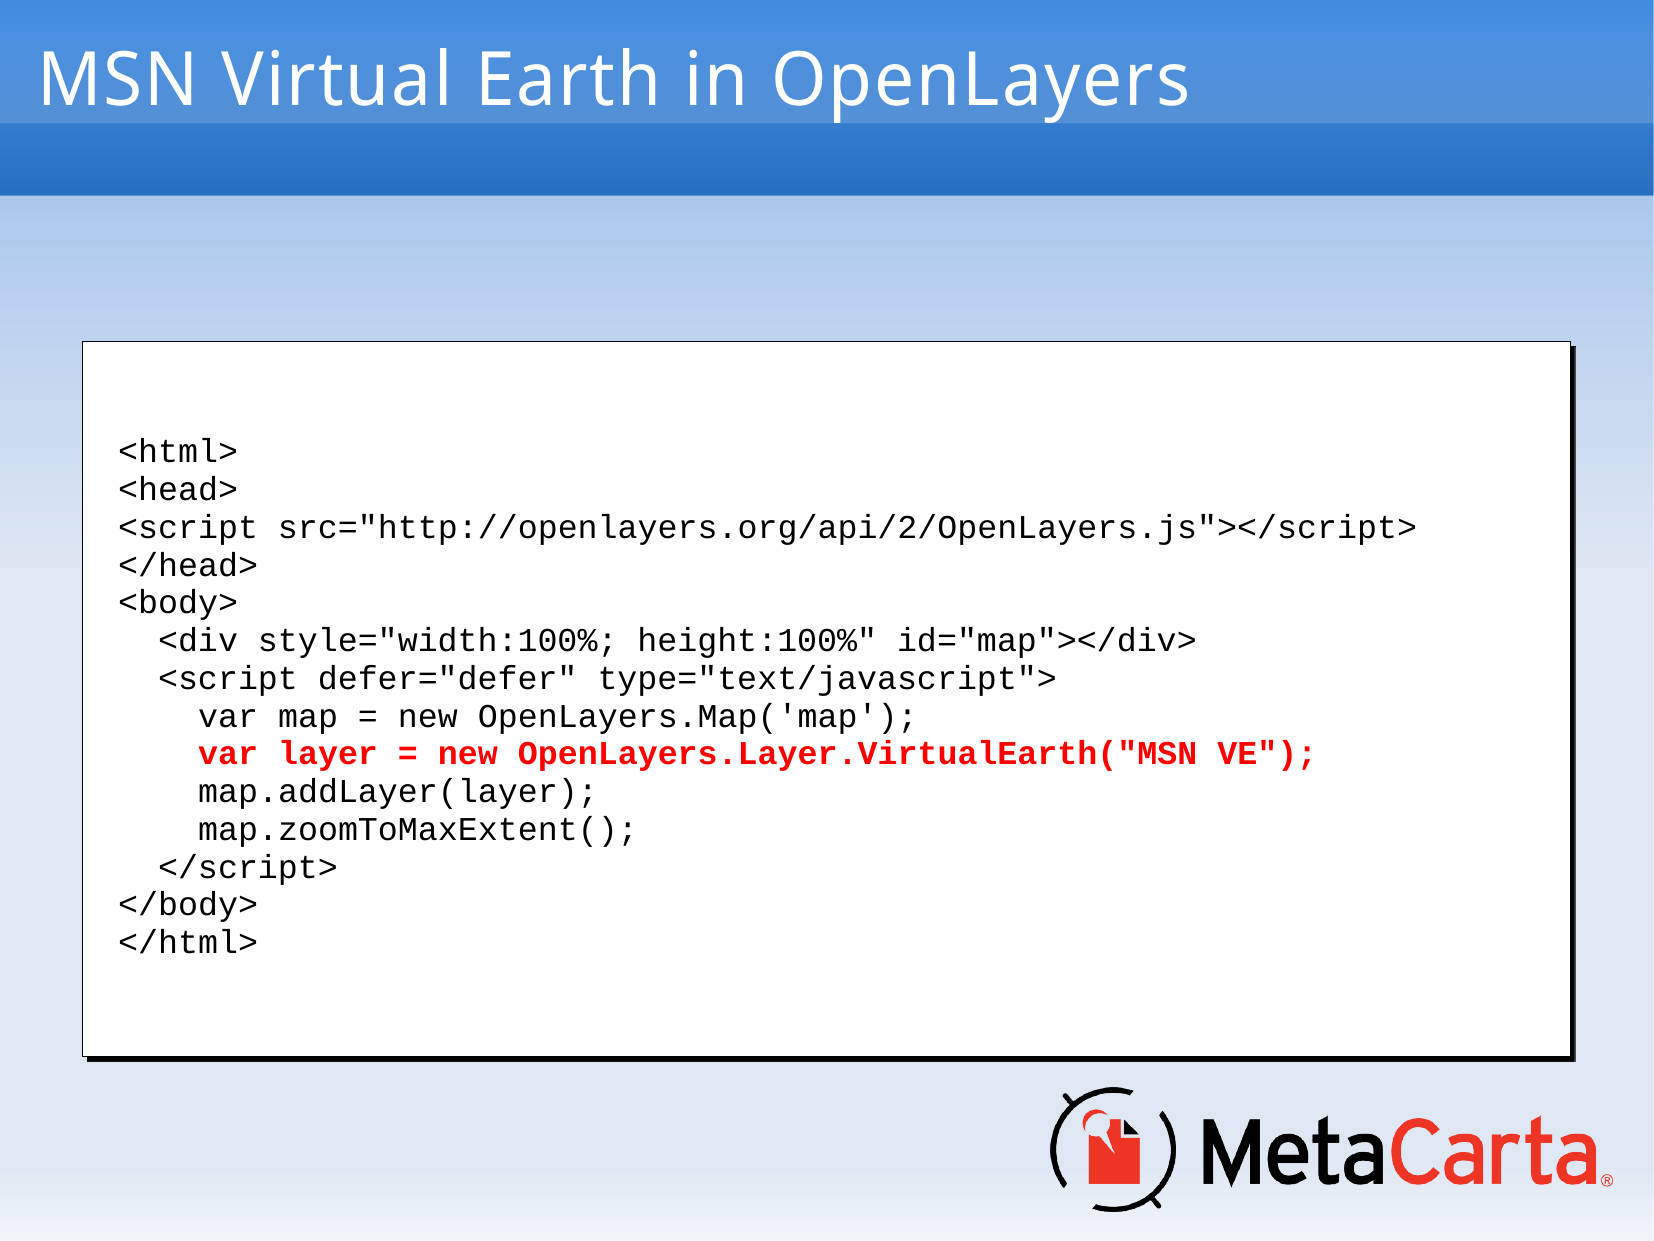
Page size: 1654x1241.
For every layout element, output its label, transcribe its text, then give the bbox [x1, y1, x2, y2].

title MSN Virtual Earth in OpenLayers [37, 2, 1463, 151]
subtitle <html> <head> <script src="http://openlayers.org/api/2/OpenLayers.js"></script> </head> <body> <div style="width:100%; height:100%" id="map"></div> <script defer="defer" type="text/javascript"> var map = new OpenLayers.Map('map'); var layer = new OpenLayers.Layer.VirtualEarth("MSN VE"); map.addLayer(layer); map.zoomToMaxExtent(); </script> </body> </html> [82, 341, 1571, 1057]
picture [0, 0, 1654, 1241]
